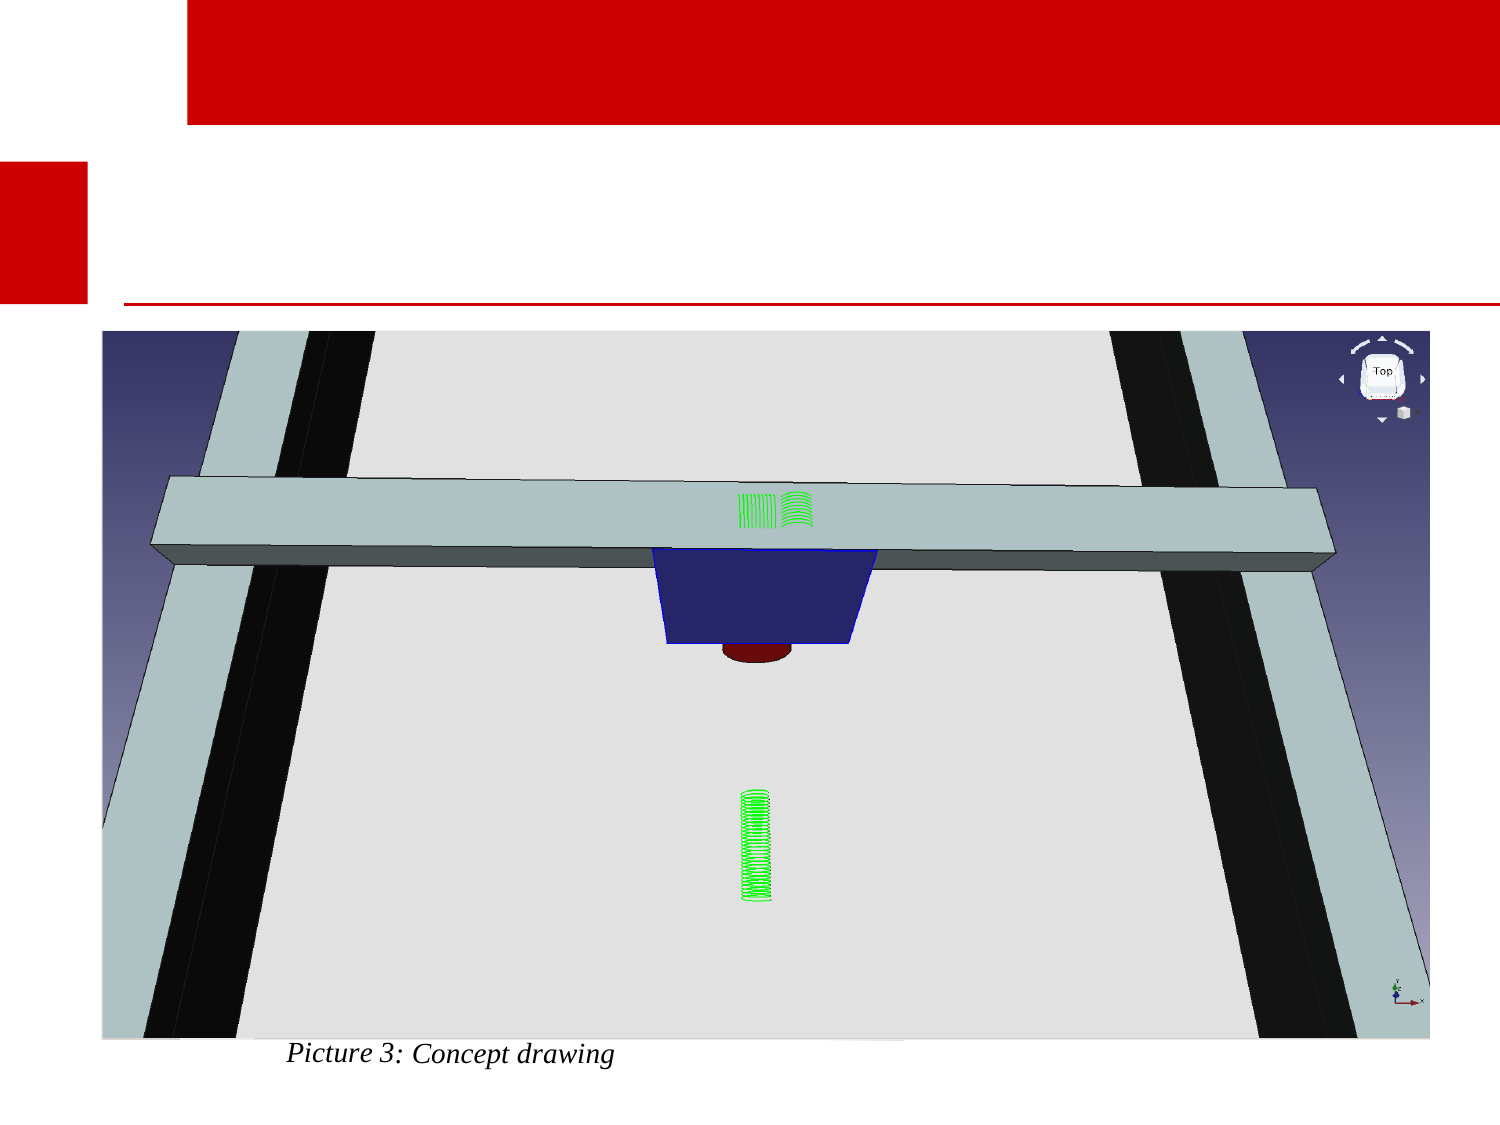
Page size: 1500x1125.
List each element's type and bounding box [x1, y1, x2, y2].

picture [101, 330, 1430, 1050]
